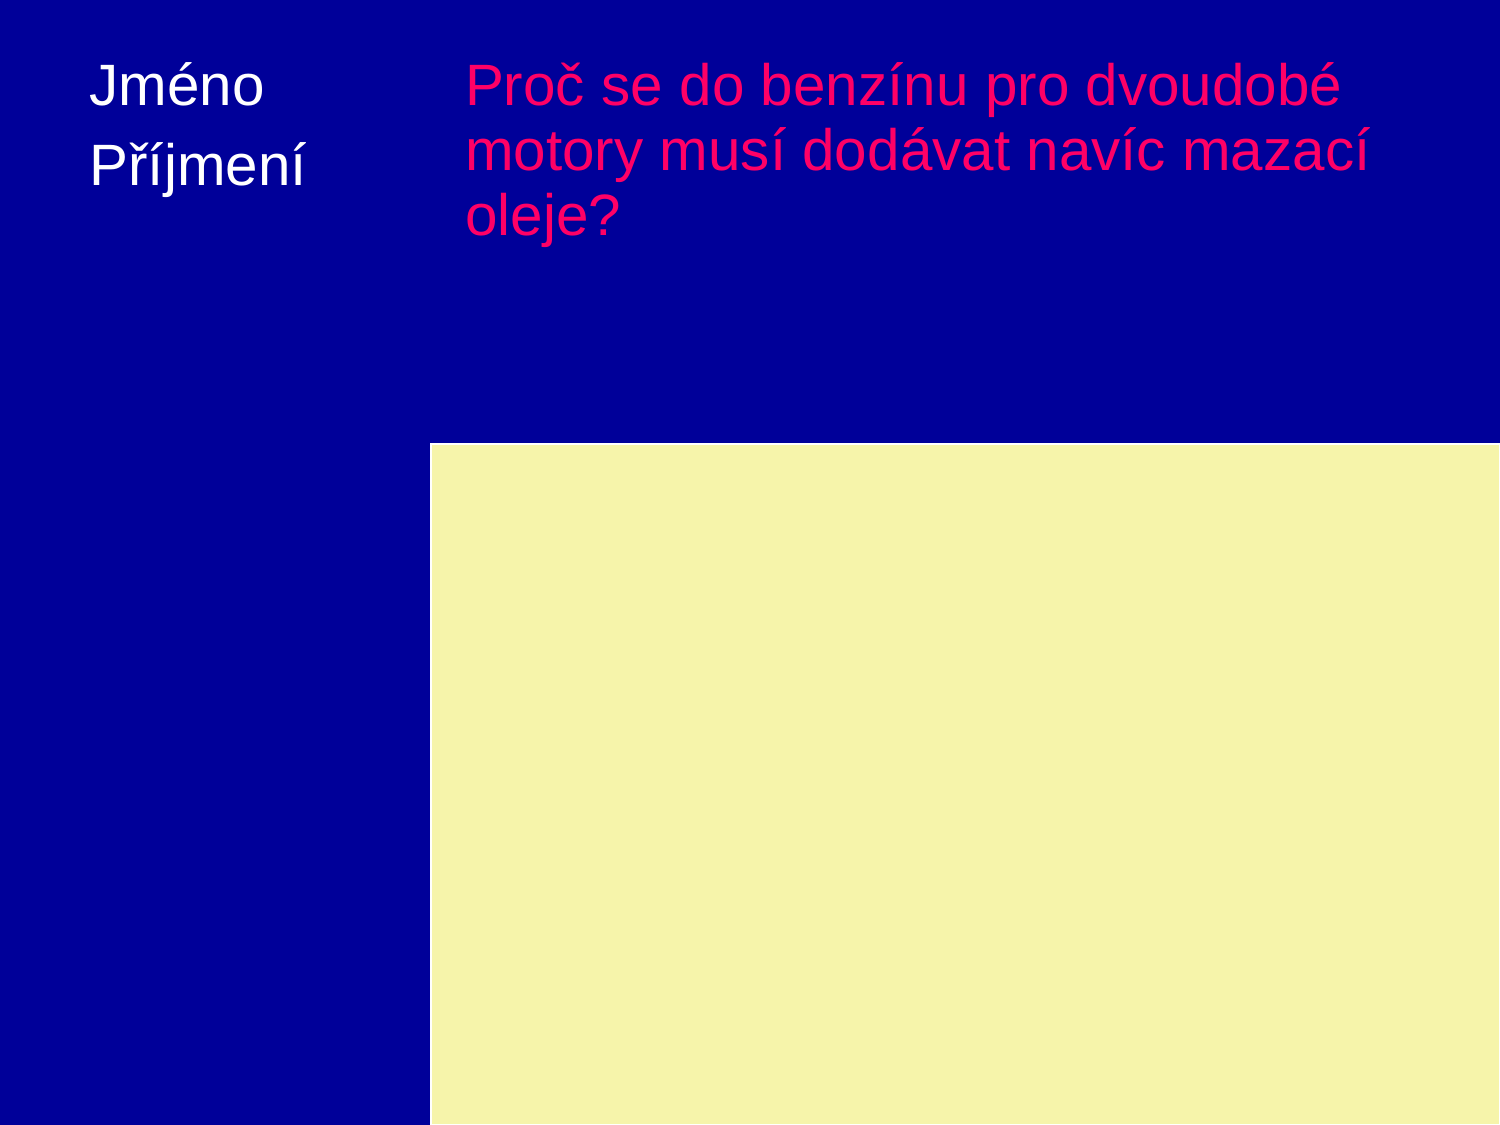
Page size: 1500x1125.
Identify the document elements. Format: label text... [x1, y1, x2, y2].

text_box [430, 444, 1500, 1125]
text_box Jméno Příjmení [74, 45, 451, 525]
text_box Proč se do benzínu pro dvoudobé motory musí dodávat navíc mazací oleje? [451, 45, 1500, 444]
